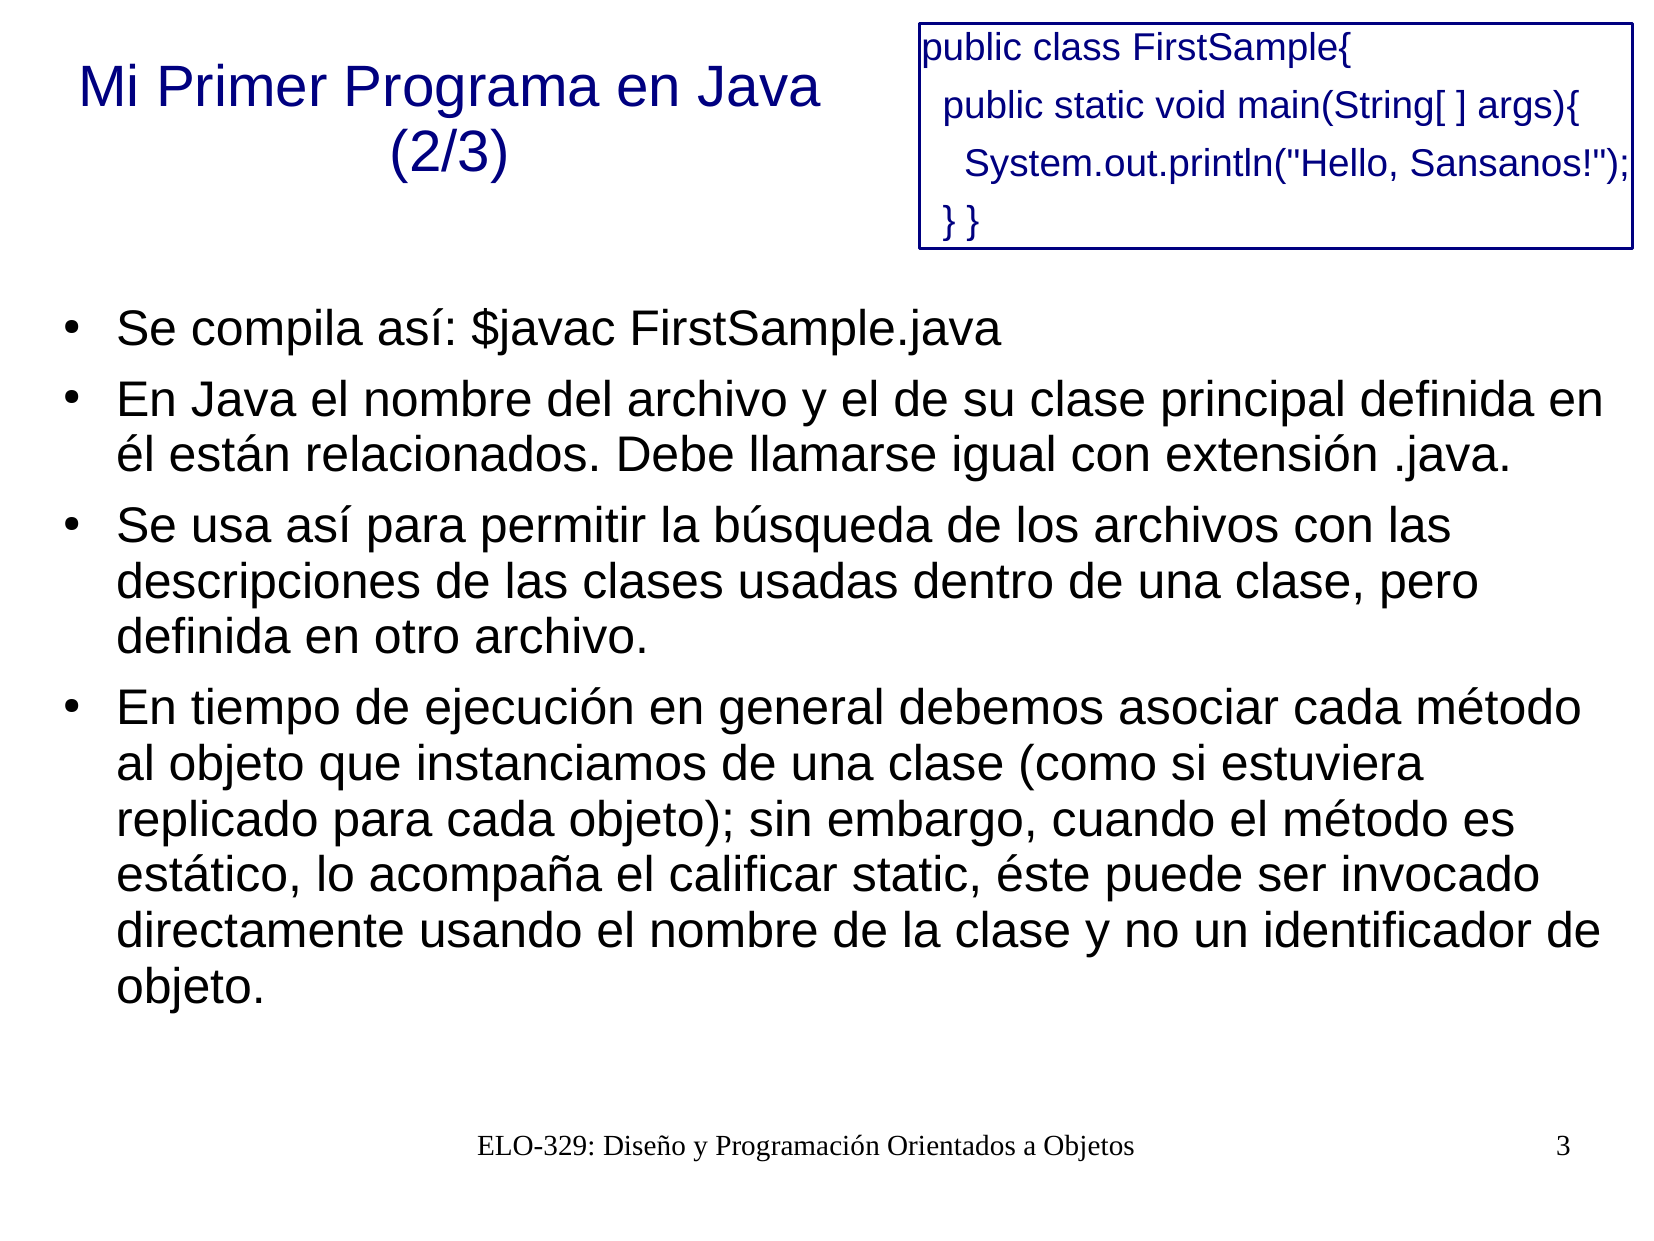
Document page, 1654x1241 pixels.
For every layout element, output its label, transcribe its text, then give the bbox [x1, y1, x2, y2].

list Se compila así: $javac FirstSample.java En Java el nombre del archivo y el de su clase principal definida en él están relacionados. Debe llamarse igual con extensión .java. Se usa así para permitir la búsqueda de los archivos con las descripciones de las clases usadas dentro de una clase, pero definida en otro archivo. En tiempo de ejecución en general debemos asociar cada método al objeto que instanciamos de una clase (como si estuviera replicado para cada objeto); sin embargo, cuando el método es estático, lo acompaña el calificar static, éste puede ser invocado directamente usando el nombre de la clase y no un identificador de objeto. [45, 300, 1613, 1201]
title Mi Primer Programa en Java (2/3) [37, 45, 863, 192]
list public class FirstSample{ public static void main(String[ ] args)‏{ System.out.println("Hello, Sansanos!"); } } [919, 23, 1633, 249]
